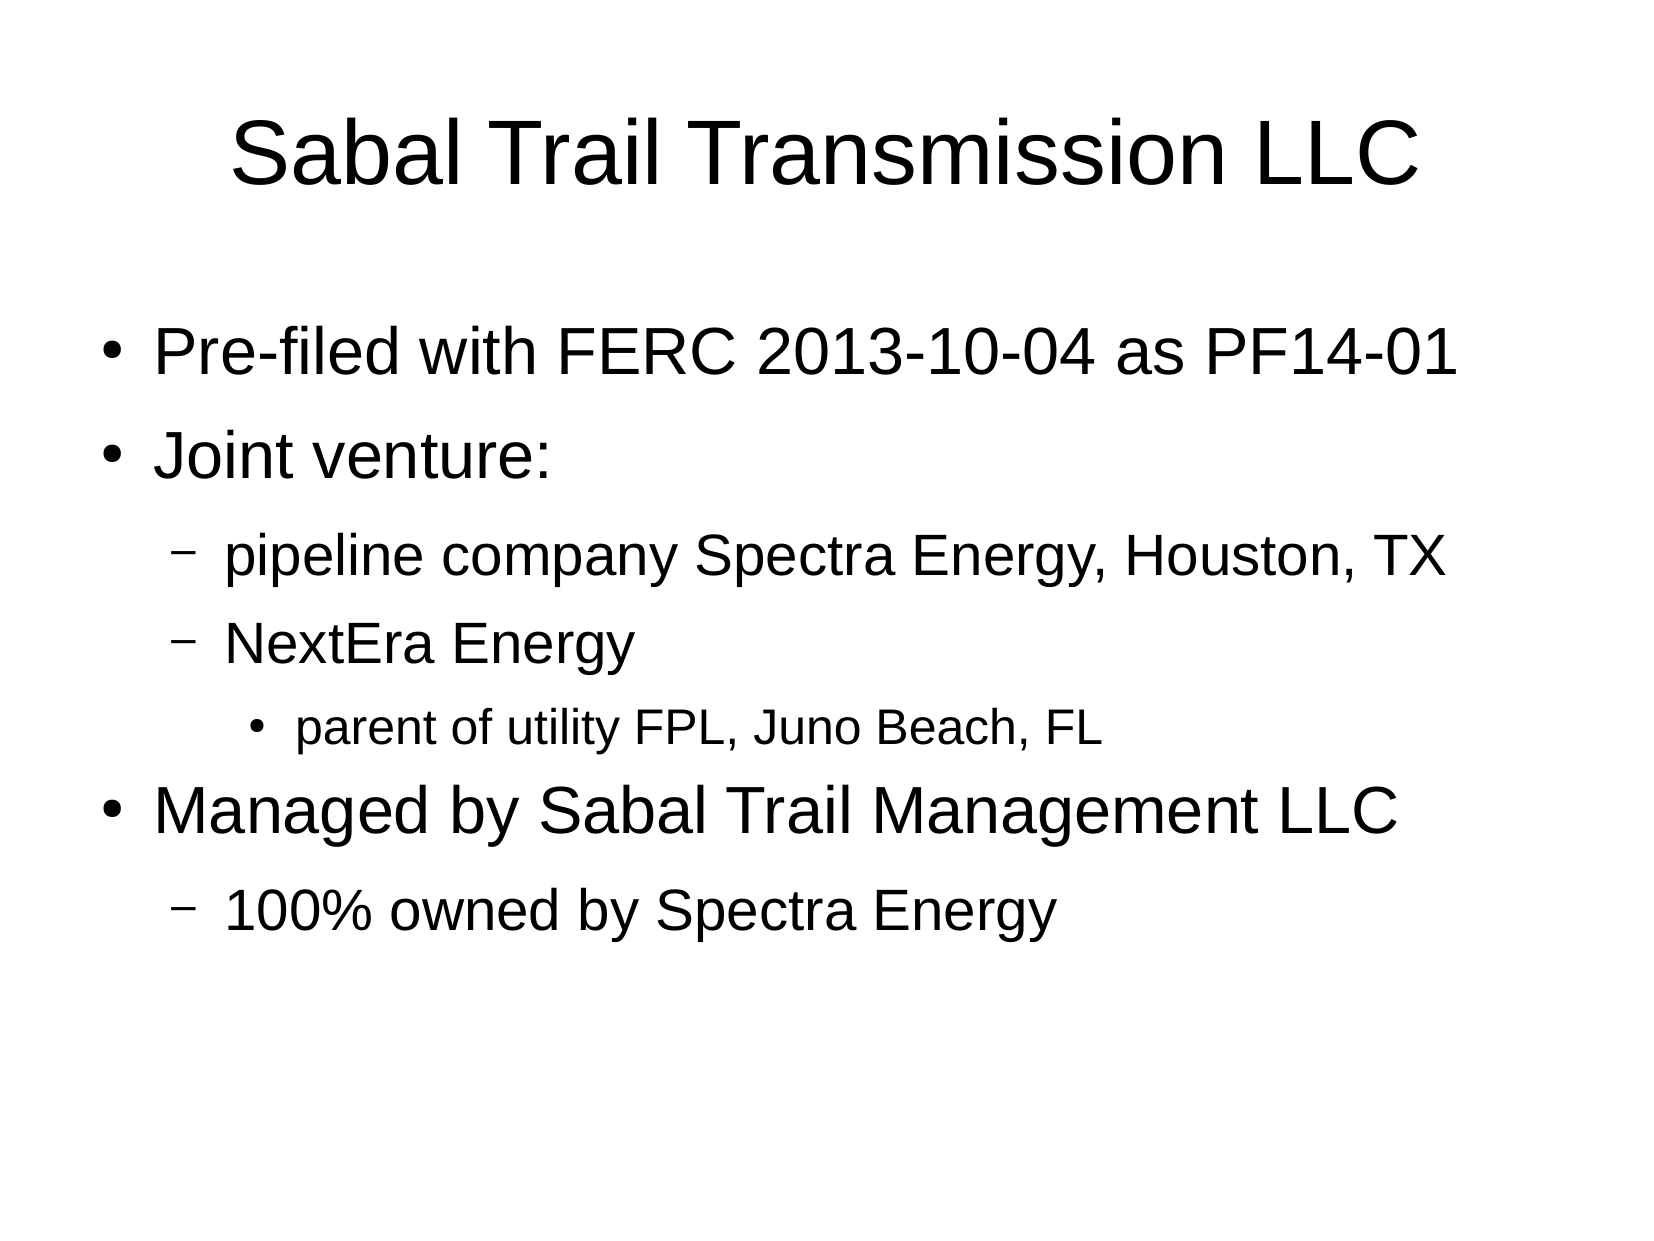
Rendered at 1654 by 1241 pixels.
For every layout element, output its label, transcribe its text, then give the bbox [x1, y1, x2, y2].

list Pre-filed with FERC 2013-10-04 as PF14-01 Joint venture: pipeline company Spectra Energy, Houston, TX NextEra Energy parent of utility FPL, Juno Beach, FL Managed by Sabal Trail Management LLC 100% owned by Spectra Energy [82, 225, 1571, 1010]
title Sabal Trail Transmission LLC [82, 49, 1571, 225]
